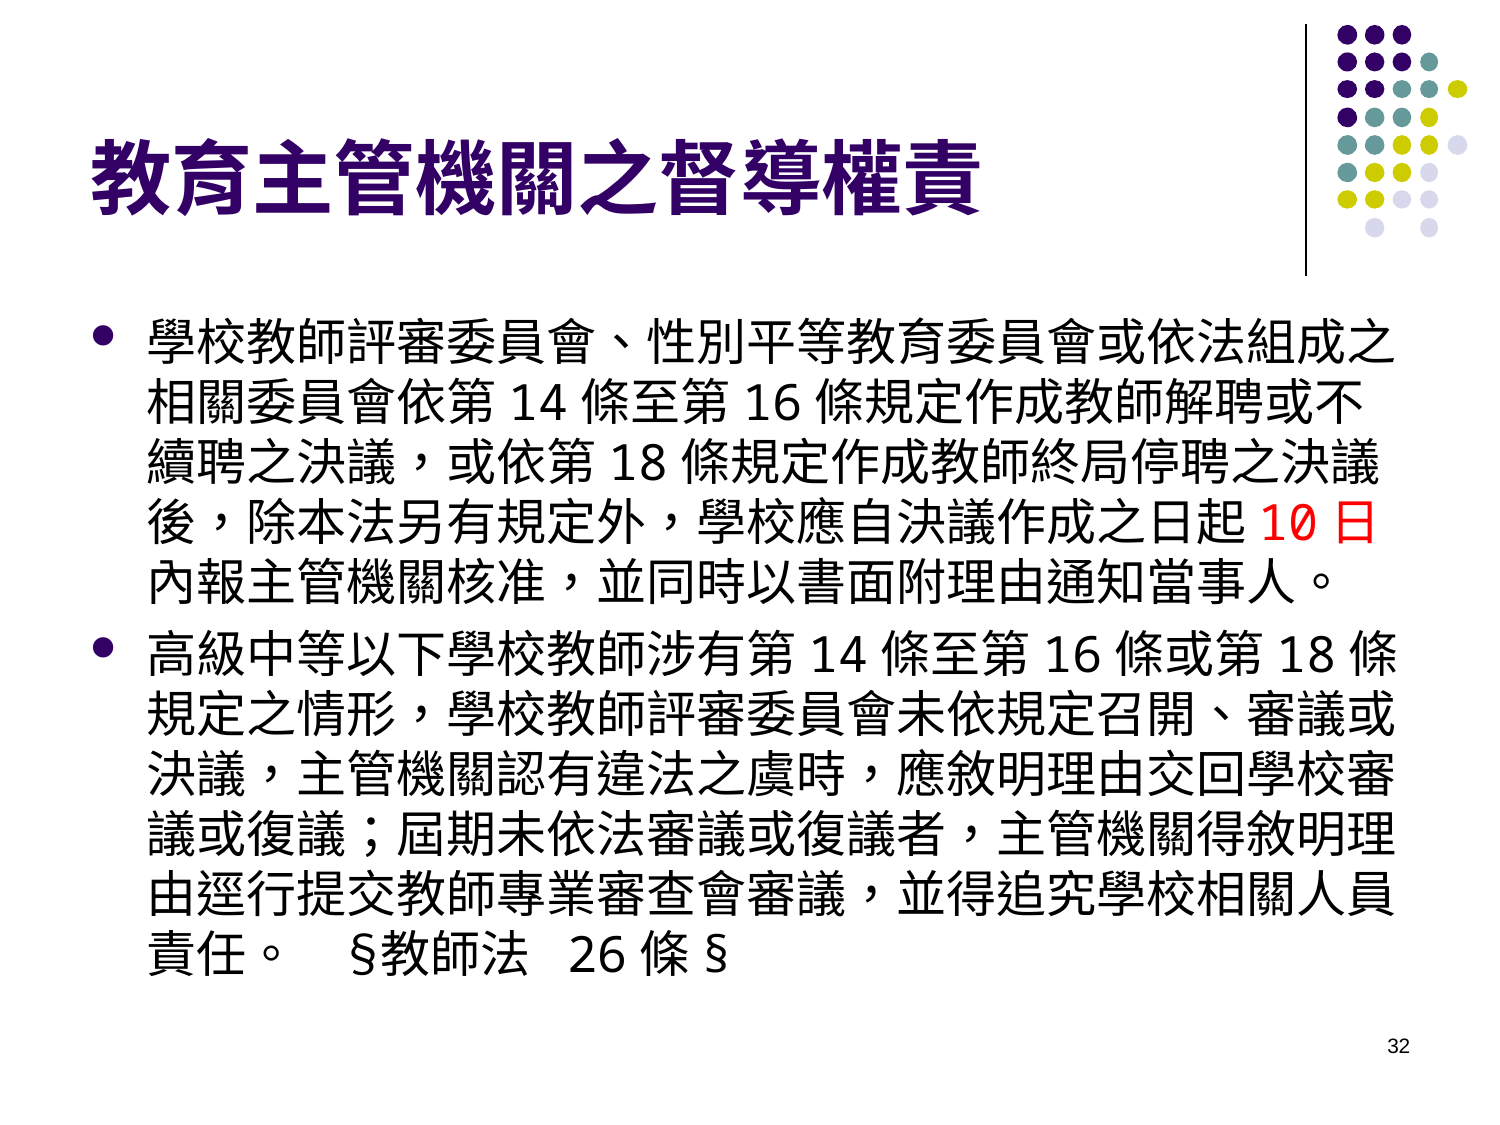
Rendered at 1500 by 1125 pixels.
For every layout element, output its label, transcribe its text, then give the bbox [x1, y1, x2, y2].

title 教育主管機關之督導權責 [74, 20, 1313, 233]
list 學校教師評審委員會、性別平等教育委員會或依法組成之相關委員會依第14條至第16條規定作成教師解聘或不續聘之決議，或依第18條規定作成教師終局停聘之決議後，除本法另有規定外，學校應自決議作成之日起10日內報主管機關核准，並同時以書面附理由通知當事人。 高級中等以下學校教師涉有第14條至第16條或第18條規定之情形，學校教師評審委員會未依規定召開、審議或決議，主管機關認有違法之虞時，應敘明理由交回學校審議或復議；屆期未依法審議或復議者，主管機關得敘明理由逕行提交教師專業審查會審議，並得追究學校相關人員責任。 §教師法 26條§ [75, 302, 1426, 1006]
text_box <number> [1074, 1025, 1426, 1101]
